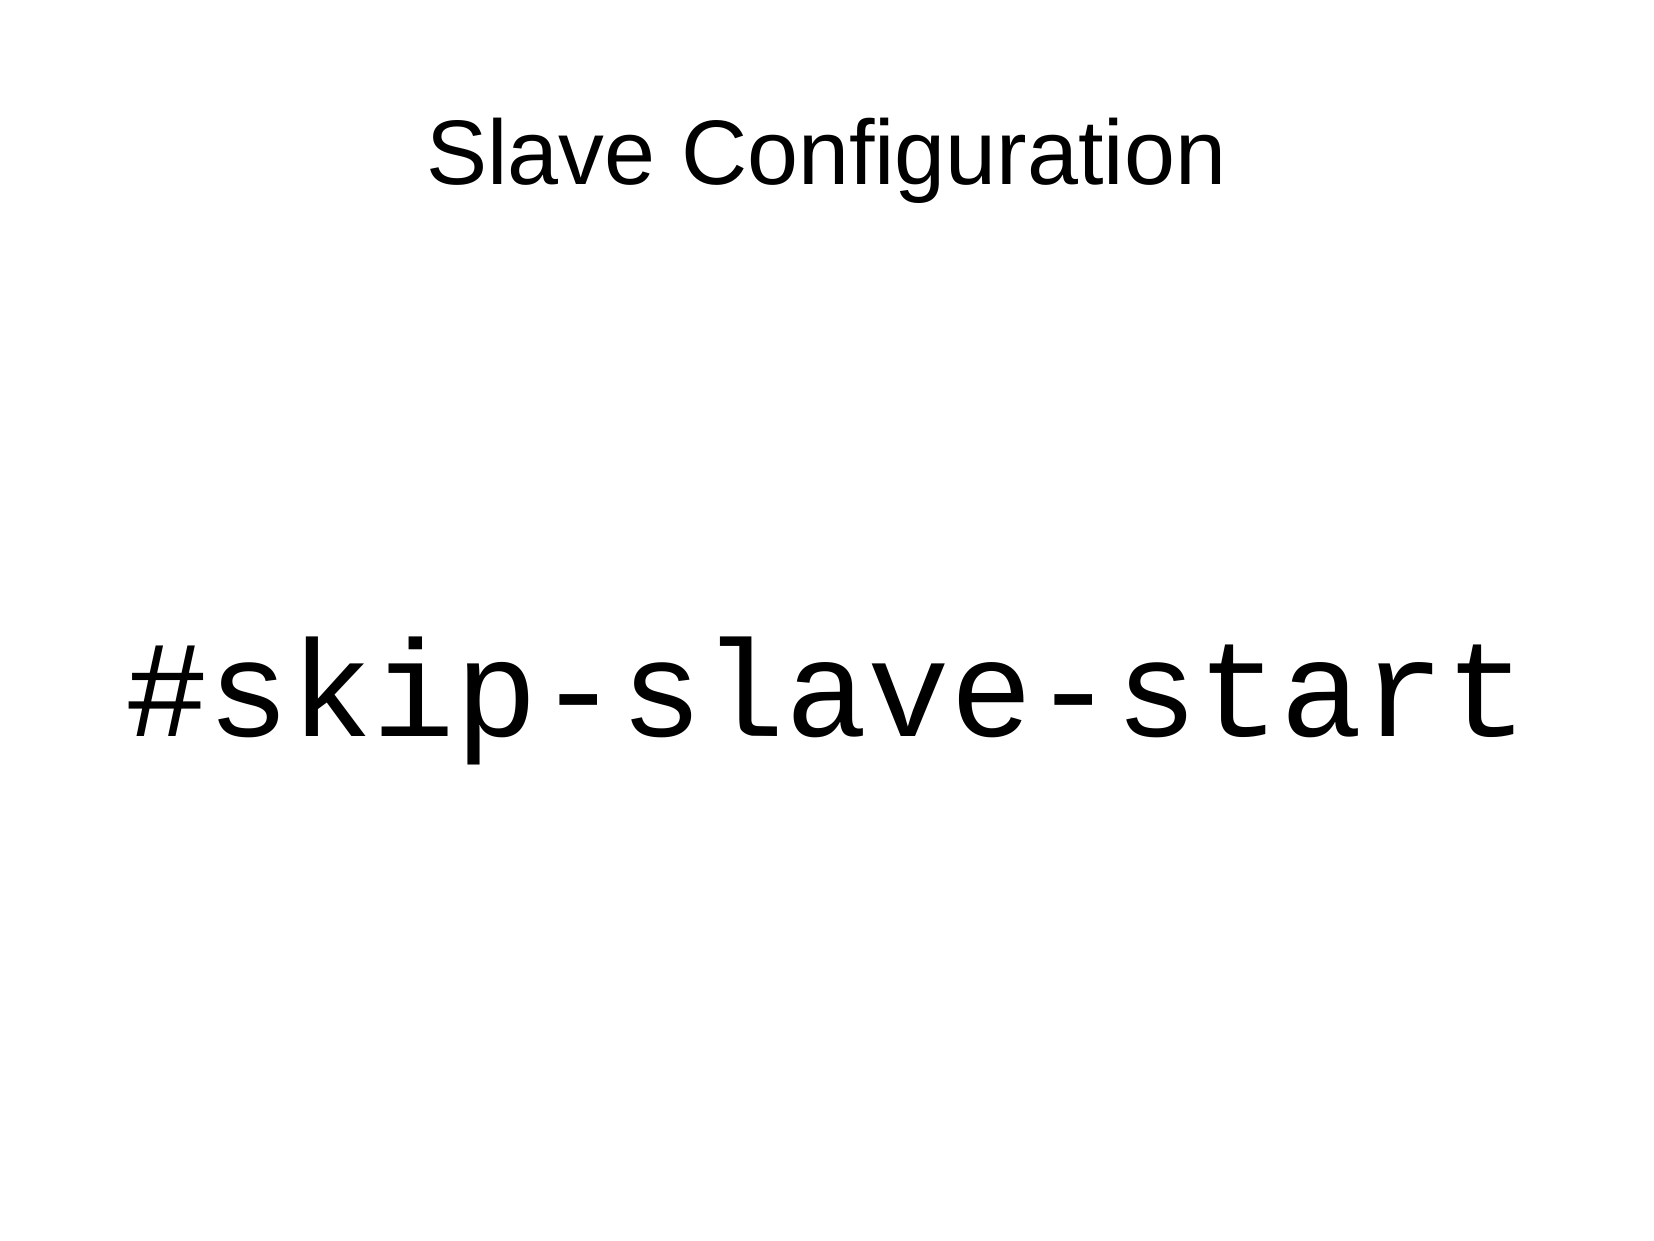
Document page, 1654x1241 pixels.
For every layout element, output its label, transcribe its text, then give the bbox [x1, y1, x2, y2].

subtitle #skip-slave-start [82, 290, 1571, 1109]
title Slave Configuration [82, 49, 1571, 257]
